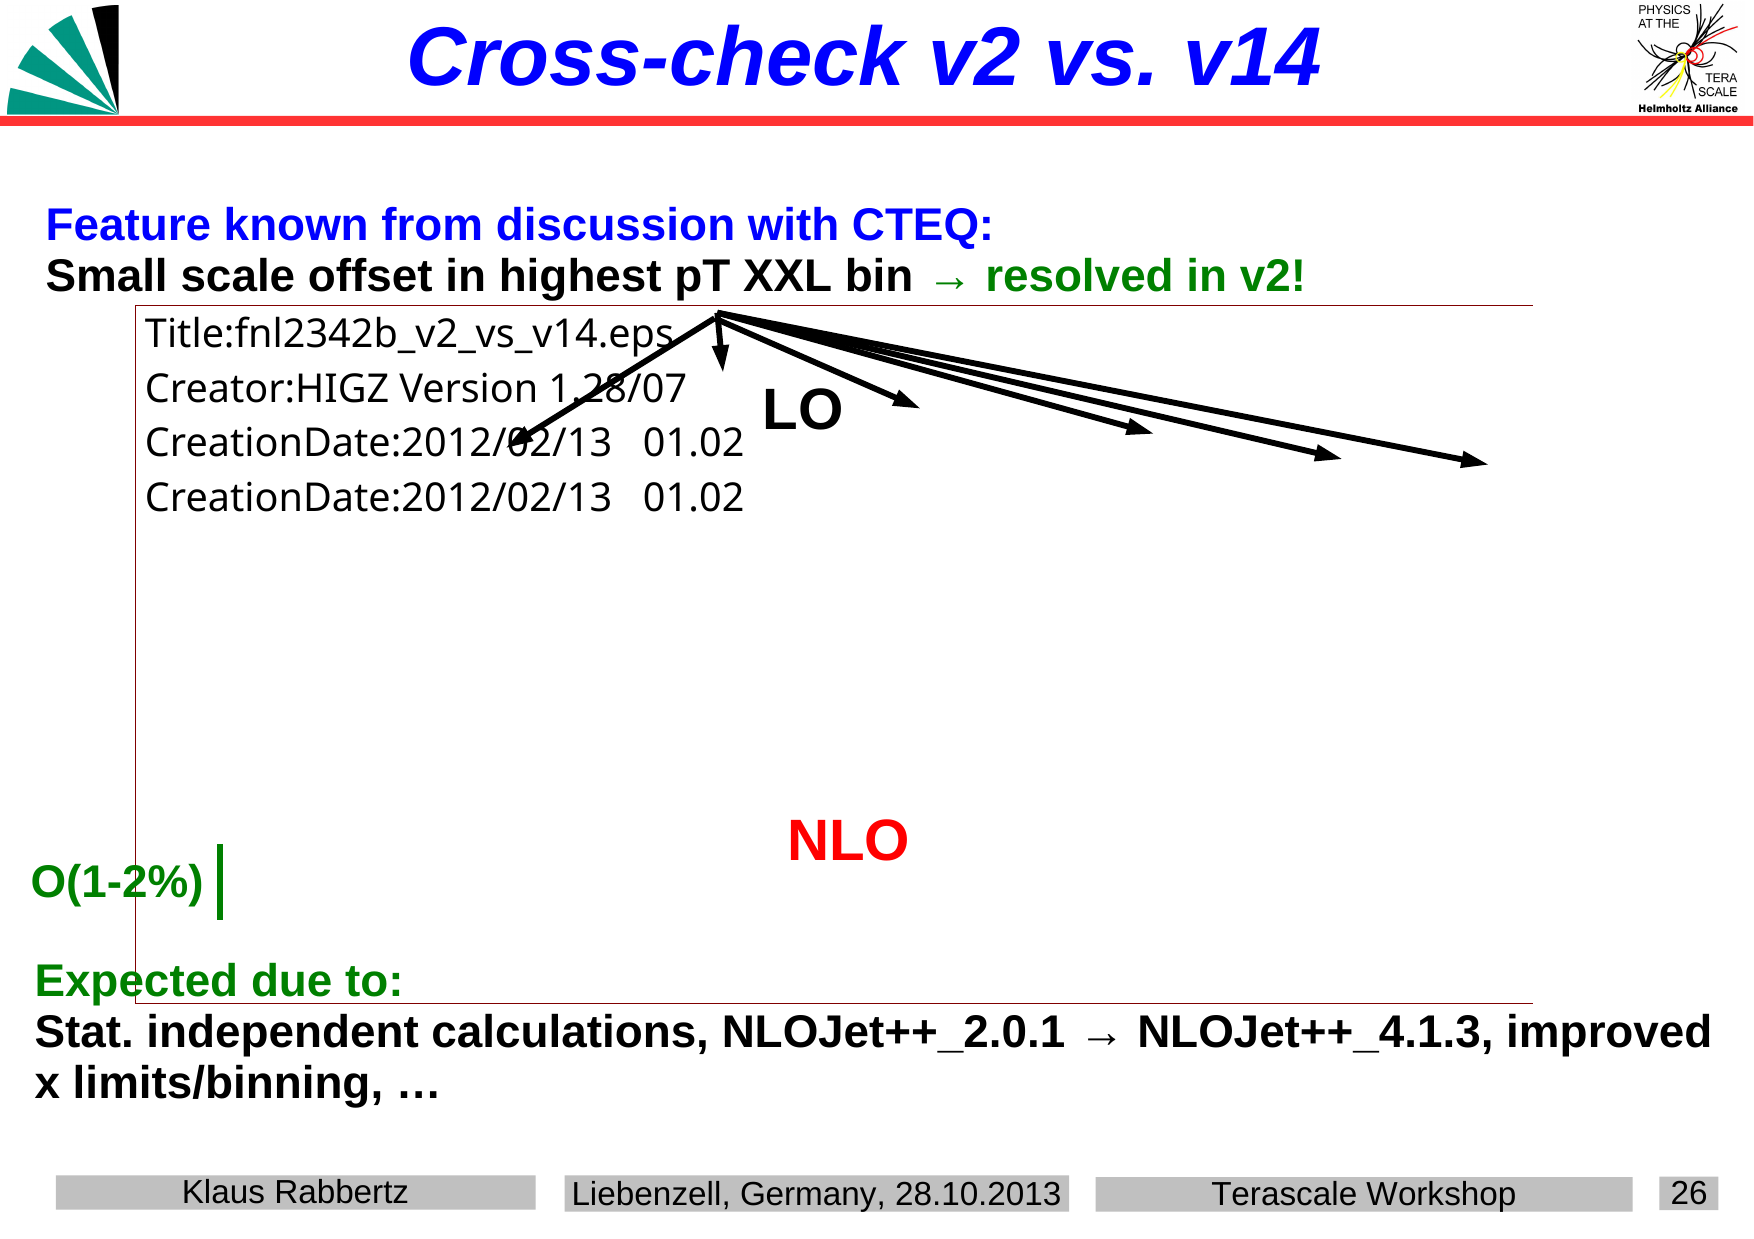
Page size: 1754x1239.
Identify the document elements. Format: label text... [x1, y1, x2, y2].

picture [132, 302, 1533, 948]
text_box LO [751, 370, 856, 448]
picture [1631, 1, 1745, 115]
picture [7, 5, 119, 116]
text_box Feature known from discussion with CTEQ: Small scale offset in highest pT XXL bin → resolved in v2! [33, 192, 1318, 308]
text_box Expected due to: Stat. independent calculations, NLOJet++_2.0.1 → NLOJet++_4.1.3, improved x limits/binning, … [22, 948, 1725, 1115]
text_box NLO [775, 801, 922, 879]
title Cross-check v2 vs. v14 [123, 0, 1606, 114]
text_box O(1-2%) [18, 850, 215, 914]
